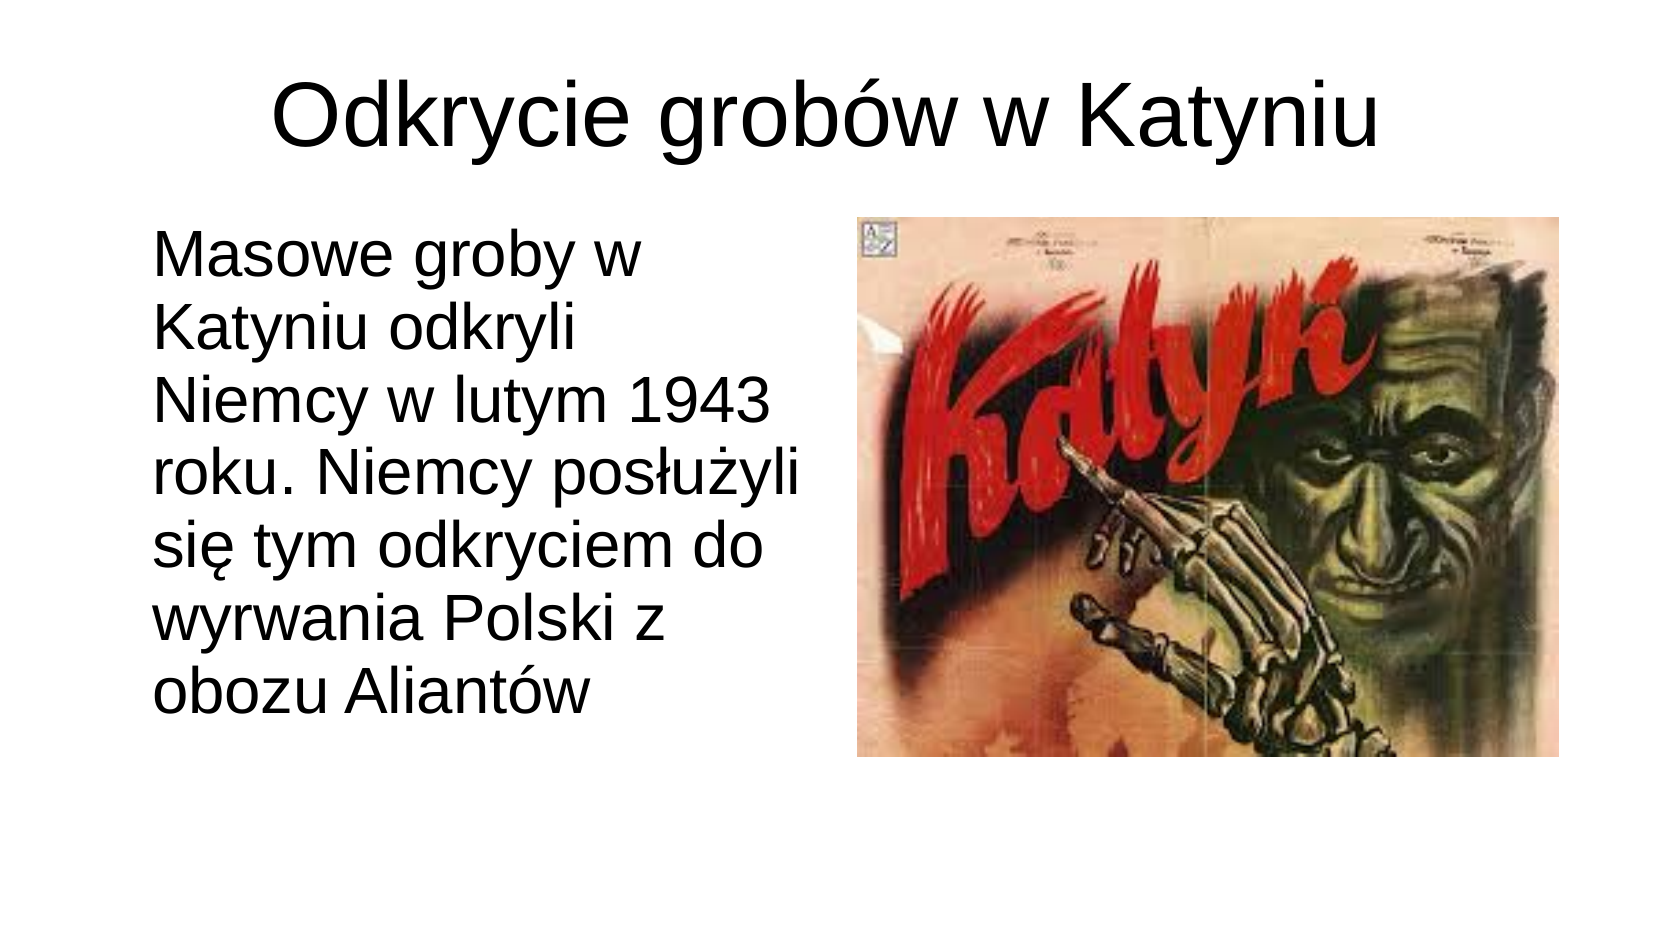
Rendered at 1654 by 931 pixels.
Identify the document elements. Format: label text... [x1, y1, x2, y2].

list Masowe groby w Katyniu odkryli Niemcy w lutym 1943 roku. Niemcy posłużyli się tym odkryciem do wyrwania Polski z obozu Aliantów [82, 217, 809, 758]
title Odkrycie grobów w Katyniu [82, 37, 1571, 193]
picture [857, 217, 1559, 758]
